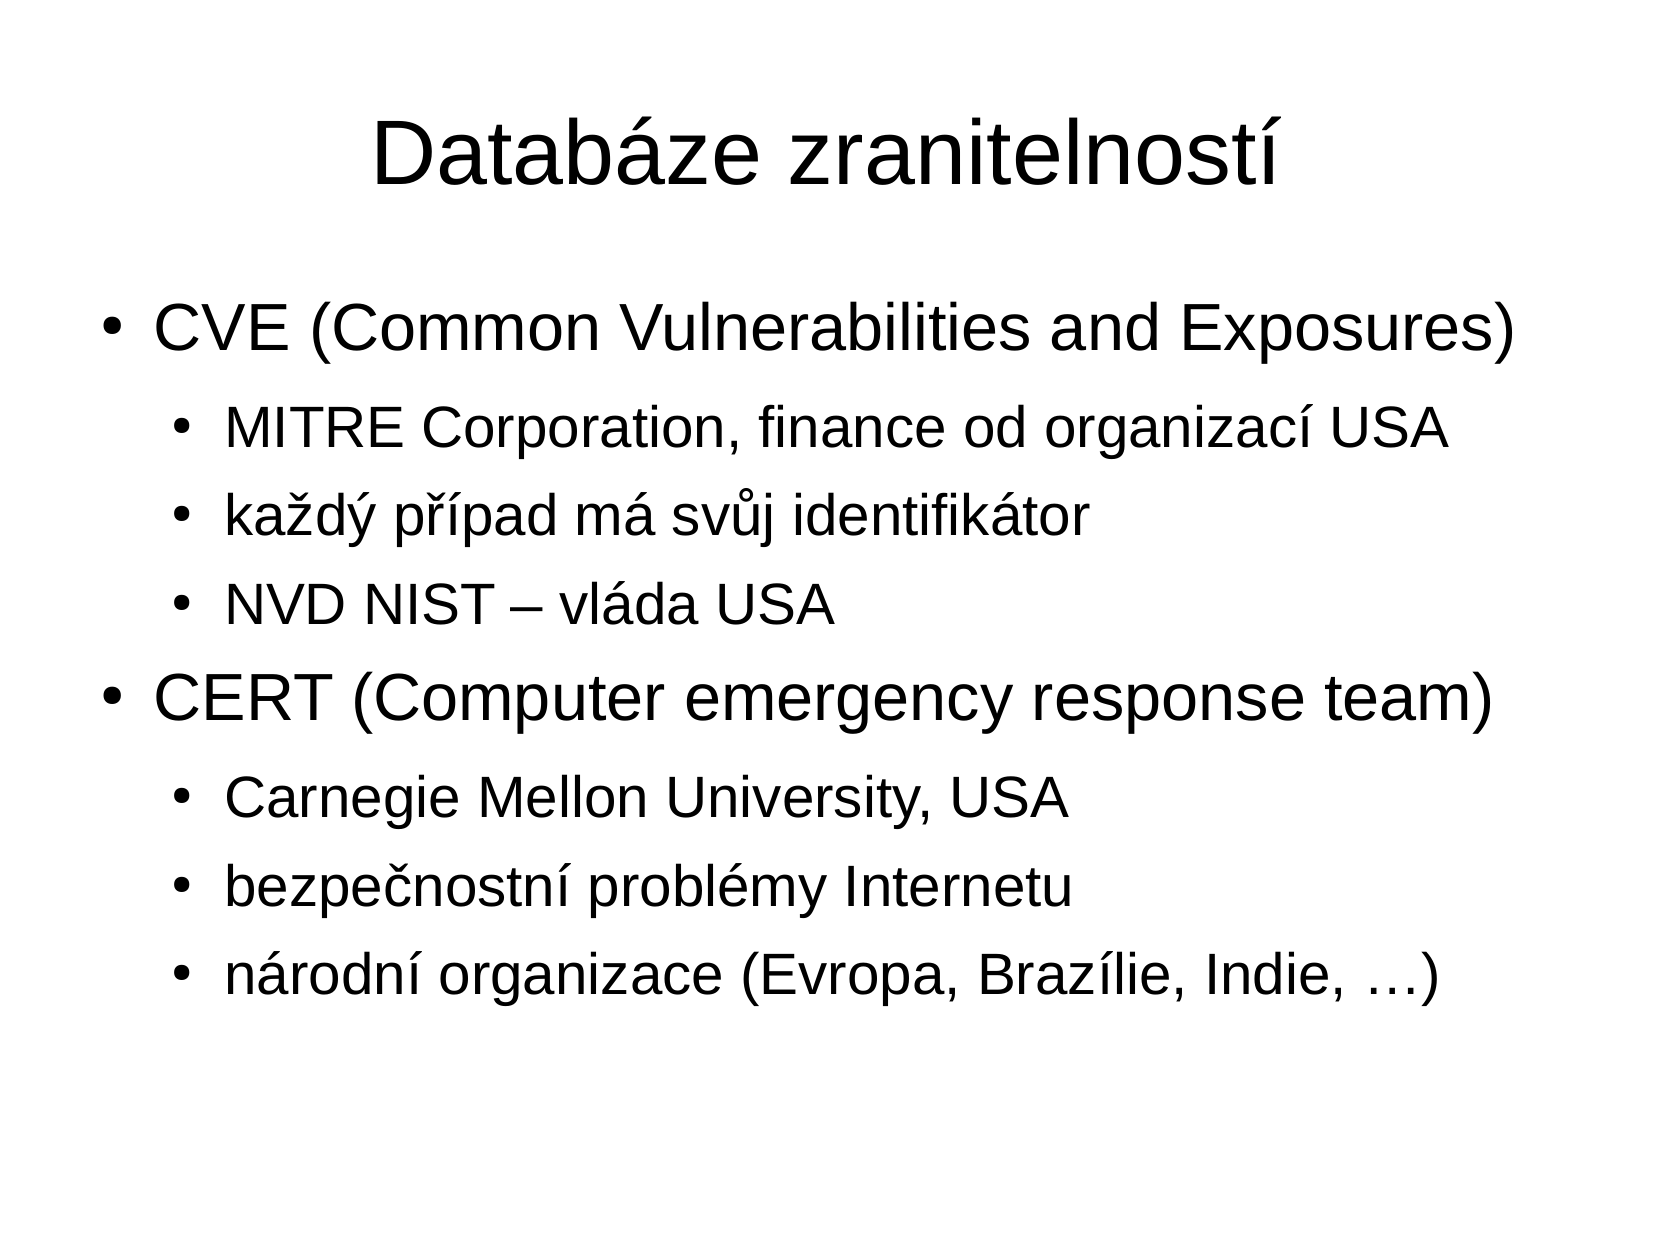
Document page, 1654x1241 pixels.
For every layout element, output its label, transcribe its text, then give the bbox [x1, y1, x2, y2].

title Databáze zranitelností [82, 56, 1571, 250]
list CVE (Common Vulnerabilities and Exposures) MITRE Corporation, finance od organizací USA každý případ má svůj identifikátor NVD NIST – vláda USA CERT (Computer emergency response team) Carnegie Mellon University, USA bezpečnostní problémy Internetu národní organizace (Evropa, Brazílie, Indie, …) [82, 290, 1571, 1094]
